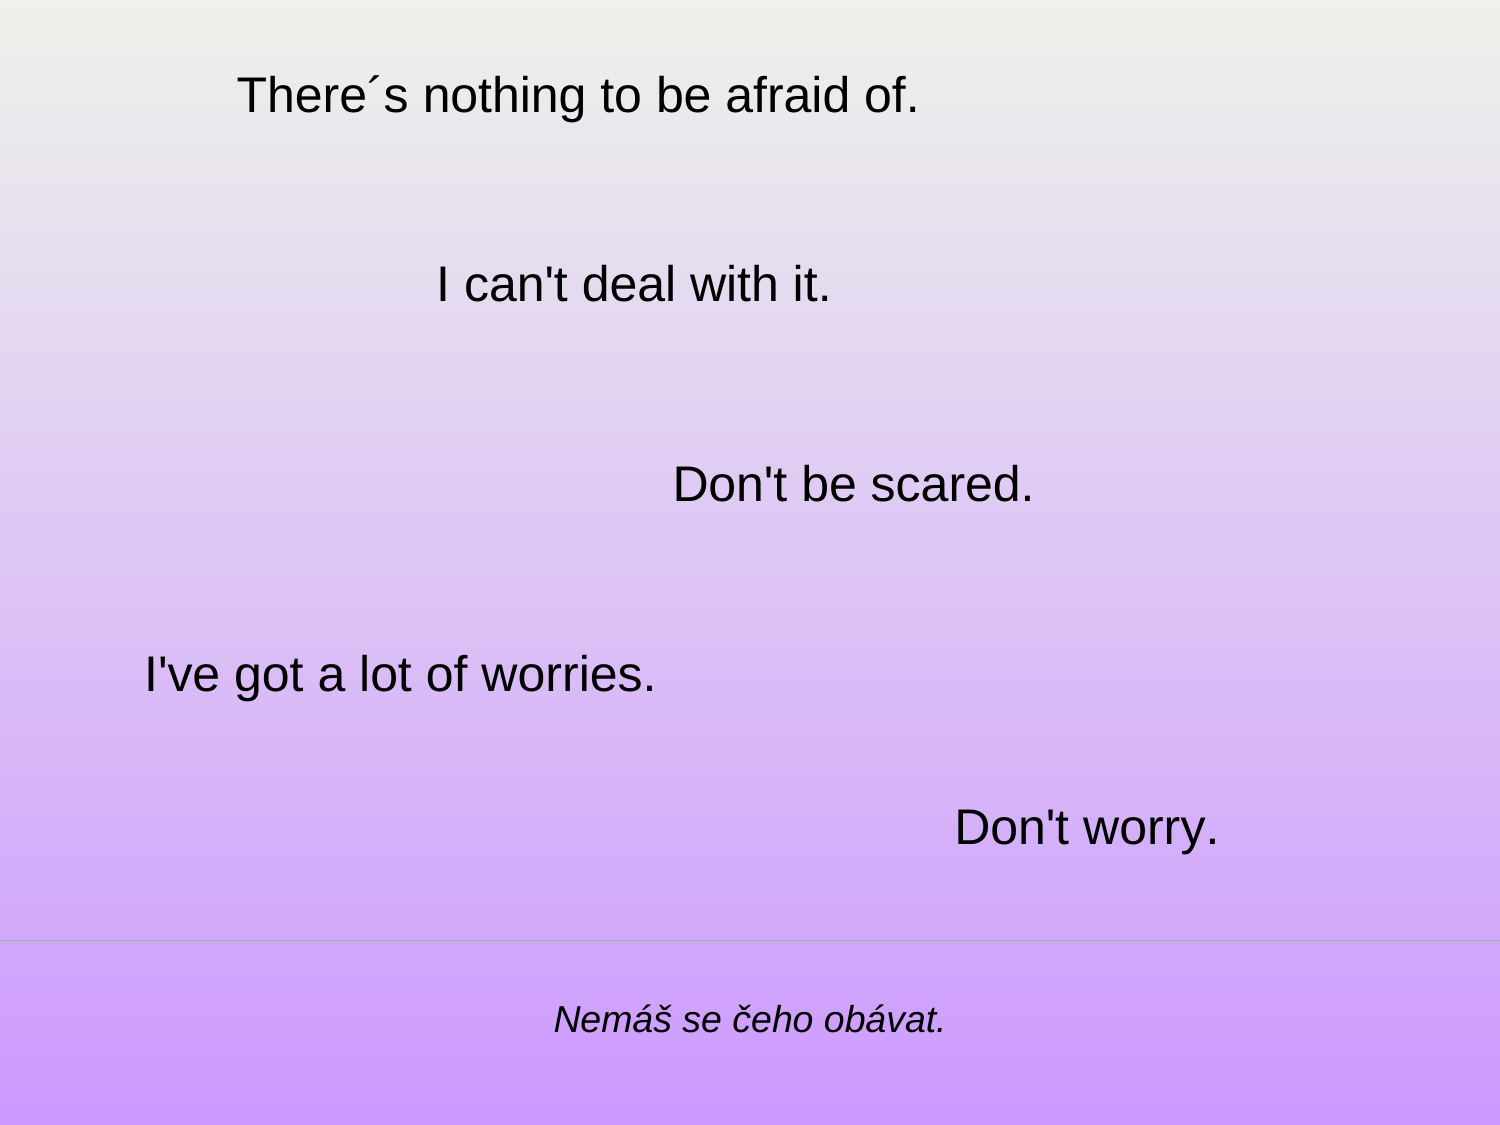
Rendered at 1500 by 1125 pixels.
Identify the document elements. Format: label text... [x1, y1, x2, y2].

text_box I've got a lot of worries. [129, 633, 673, 709]
text_box Nemáš se čeho obávat. [538, 987, 962, 1049]
text_box Don't be scared. [657, 444, 1050, 520]
text_box Don't worry. [939, 786, 1235, 863]
text_box I can't deal with it. [421, 243, 848, 319]
text_box There´s nothing to be afraid of. [221, 54, 936, 131]
